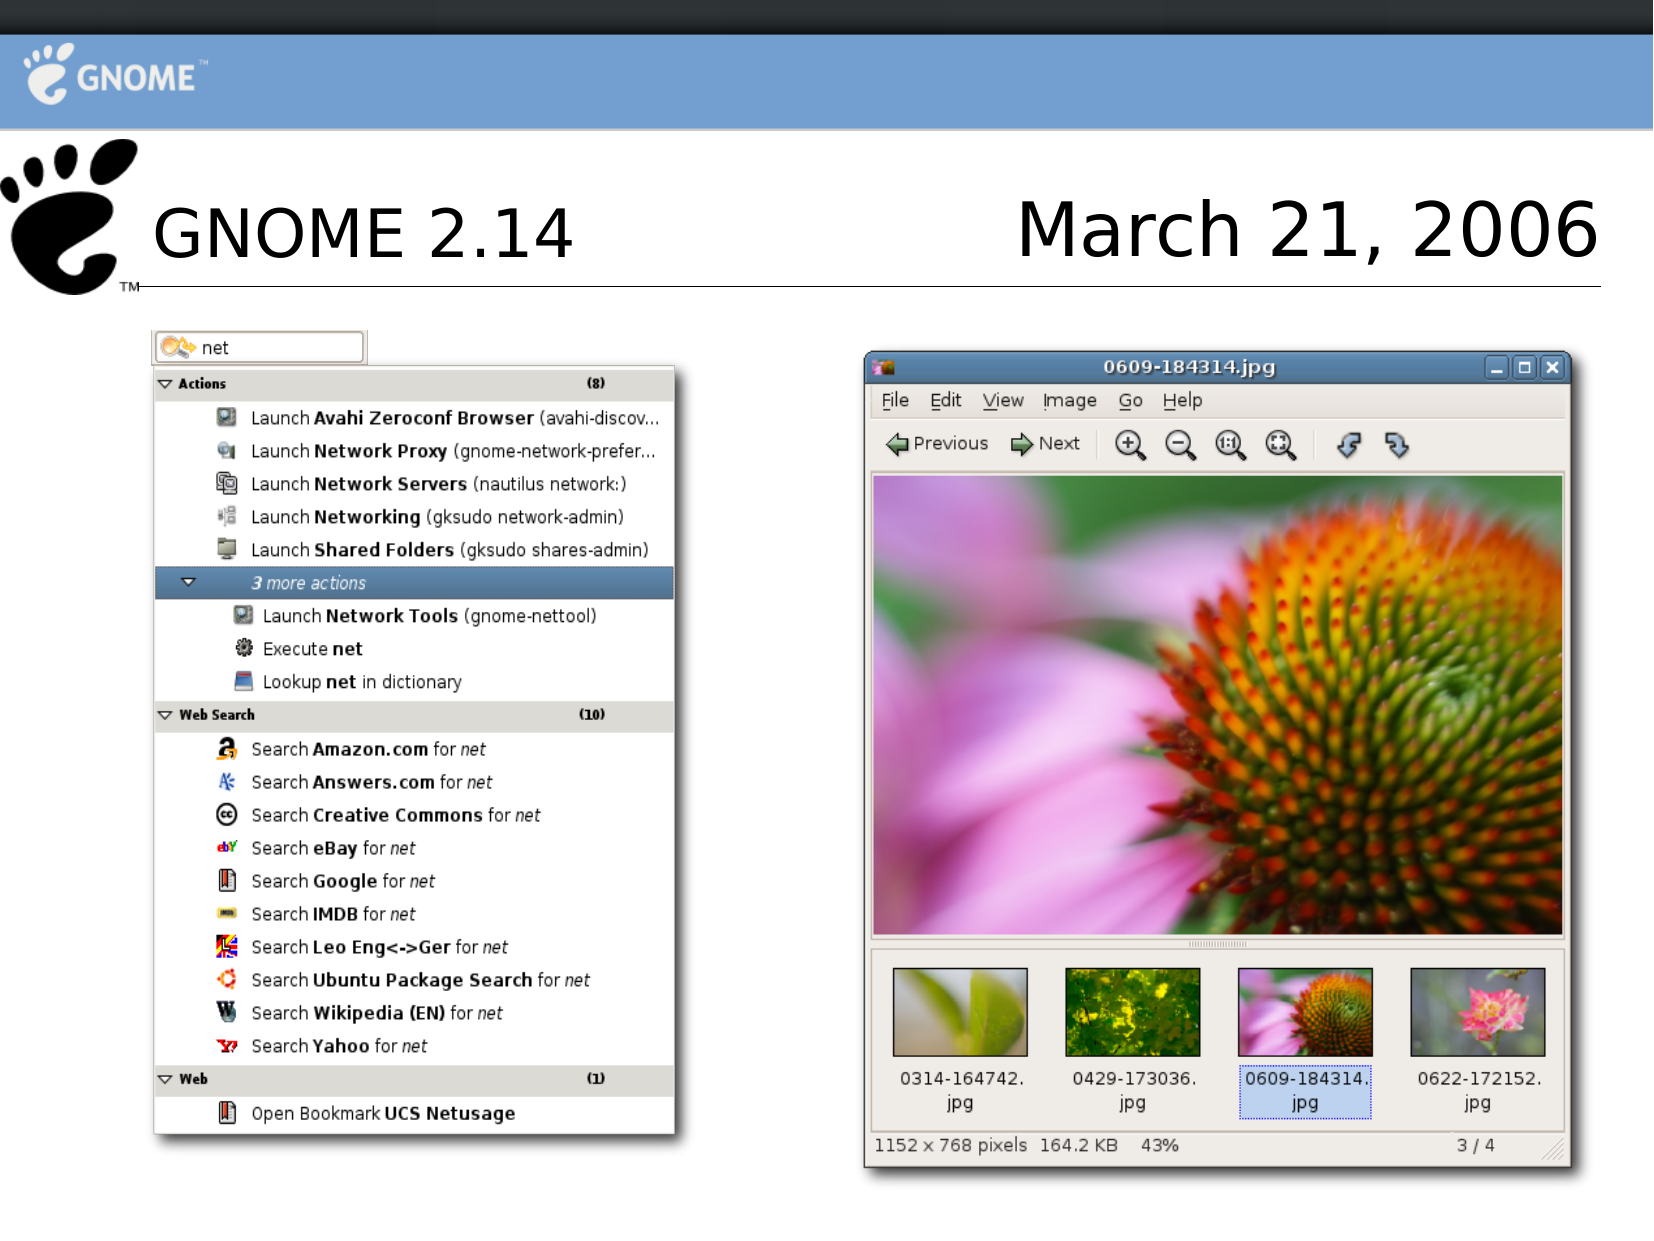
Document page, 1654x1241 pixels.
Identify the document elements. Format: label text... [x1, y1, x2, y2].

picture [141, 330, 701, 1163]
picture [850, 337, 1600, 1196]
text_box GNOME 2.14 [139, 187, 1000, 281]
text_box March 21, 2006 [1000, 180, 1654, 283]
picture [0, 139, 139, 295]
picture [0, 0, 1653, 131]
